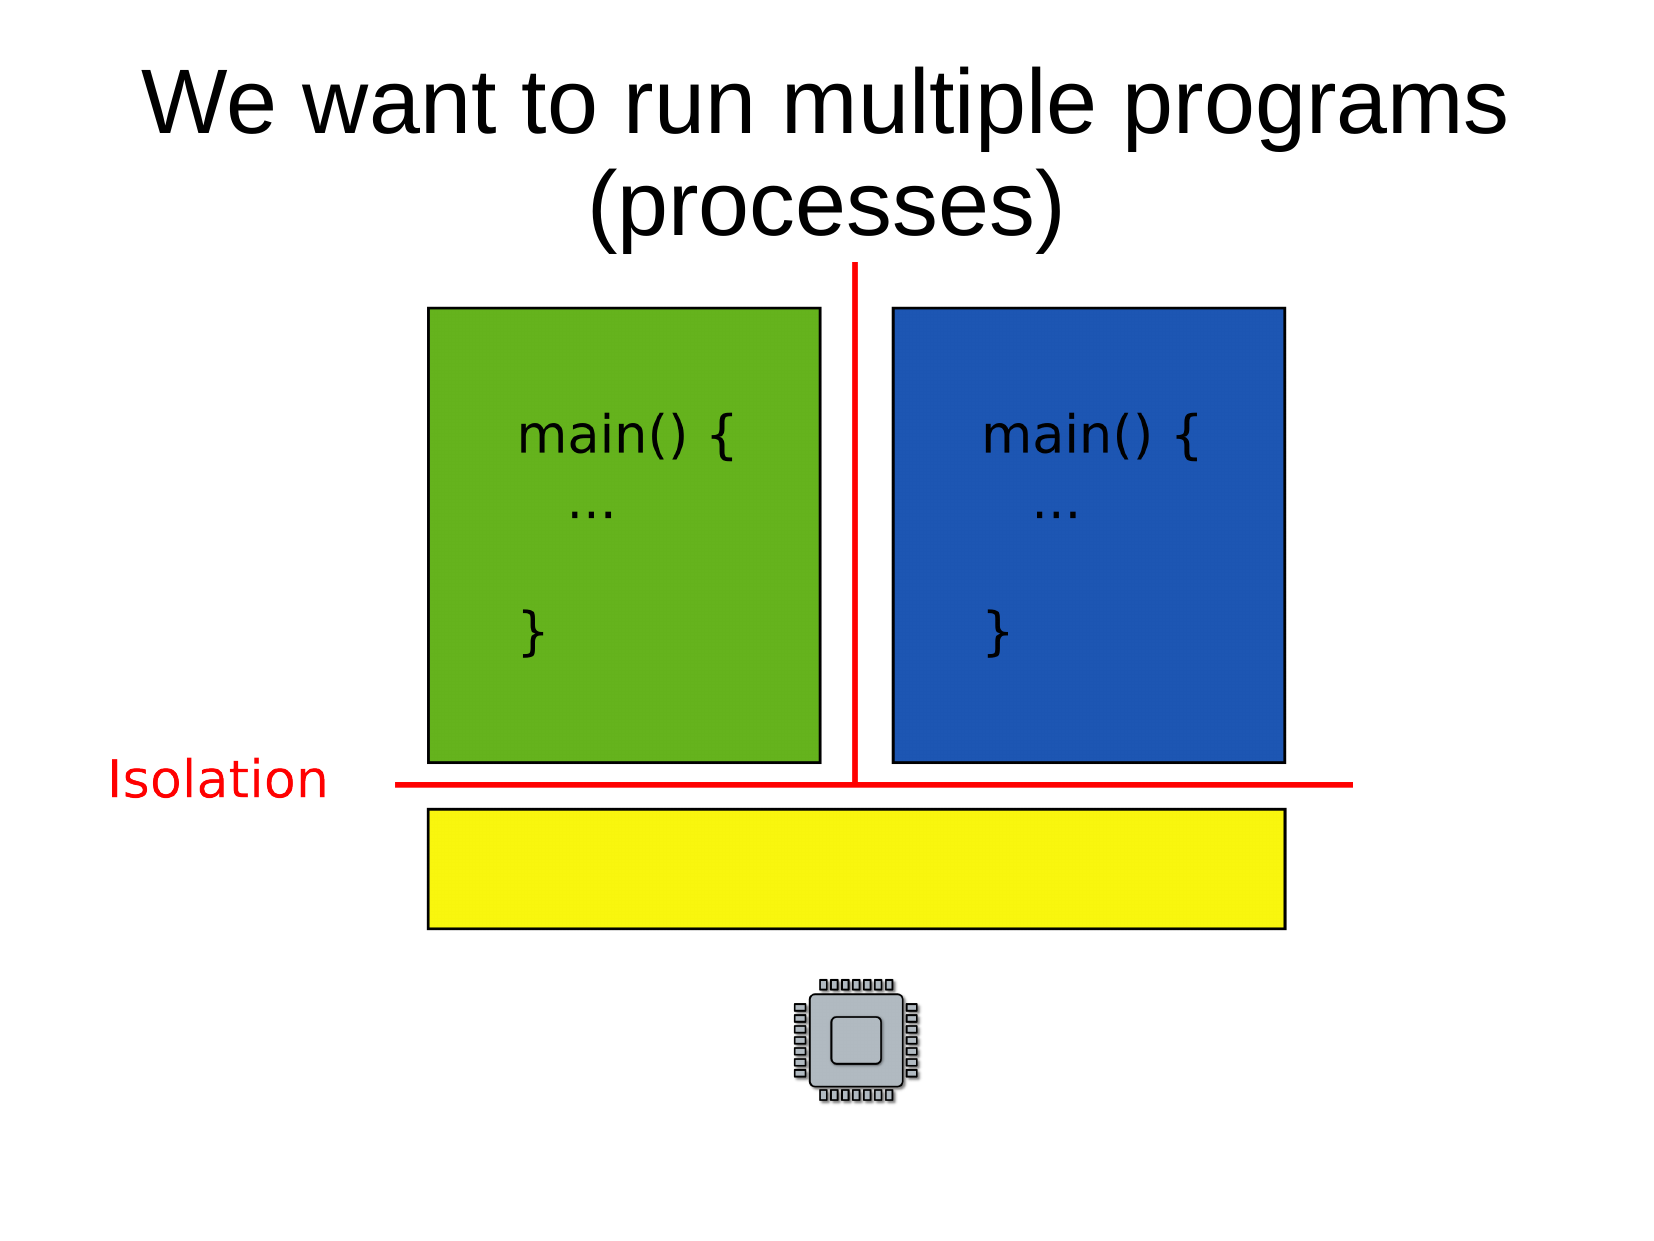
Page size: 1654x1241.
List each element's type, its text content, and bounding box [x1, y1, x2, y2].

title We want to run multiple programs (processes) [82, 49, 1571, 257]
picture [112, 262, 1353, 1114]
